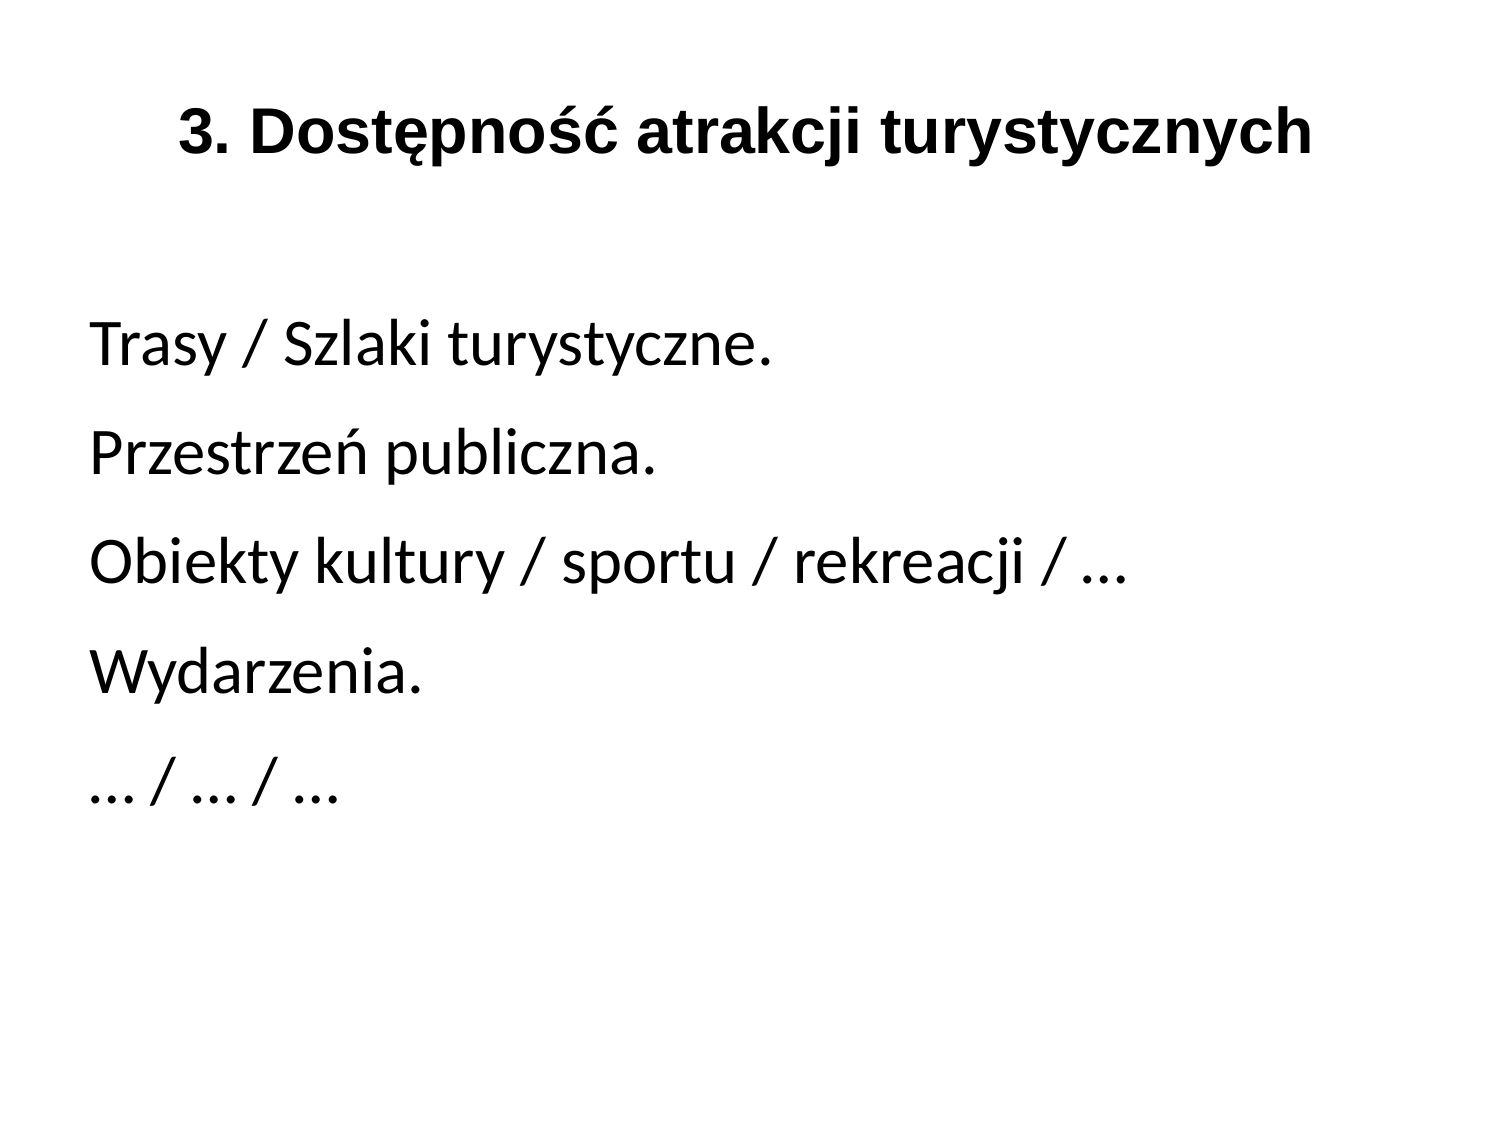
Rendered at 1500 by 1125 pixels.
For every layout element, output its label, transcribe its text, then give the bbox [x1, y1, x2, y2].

list Trasy / Szlaki turystyczne. Przestrzeń publiczna. Obiekty kultury / sportu / rekreacji / … Wydarzenia. … / … / … [75, 290, 1425, 965]
title 3. Dostępność atrakcji turystycznych [70, 81, 1421, 119]
